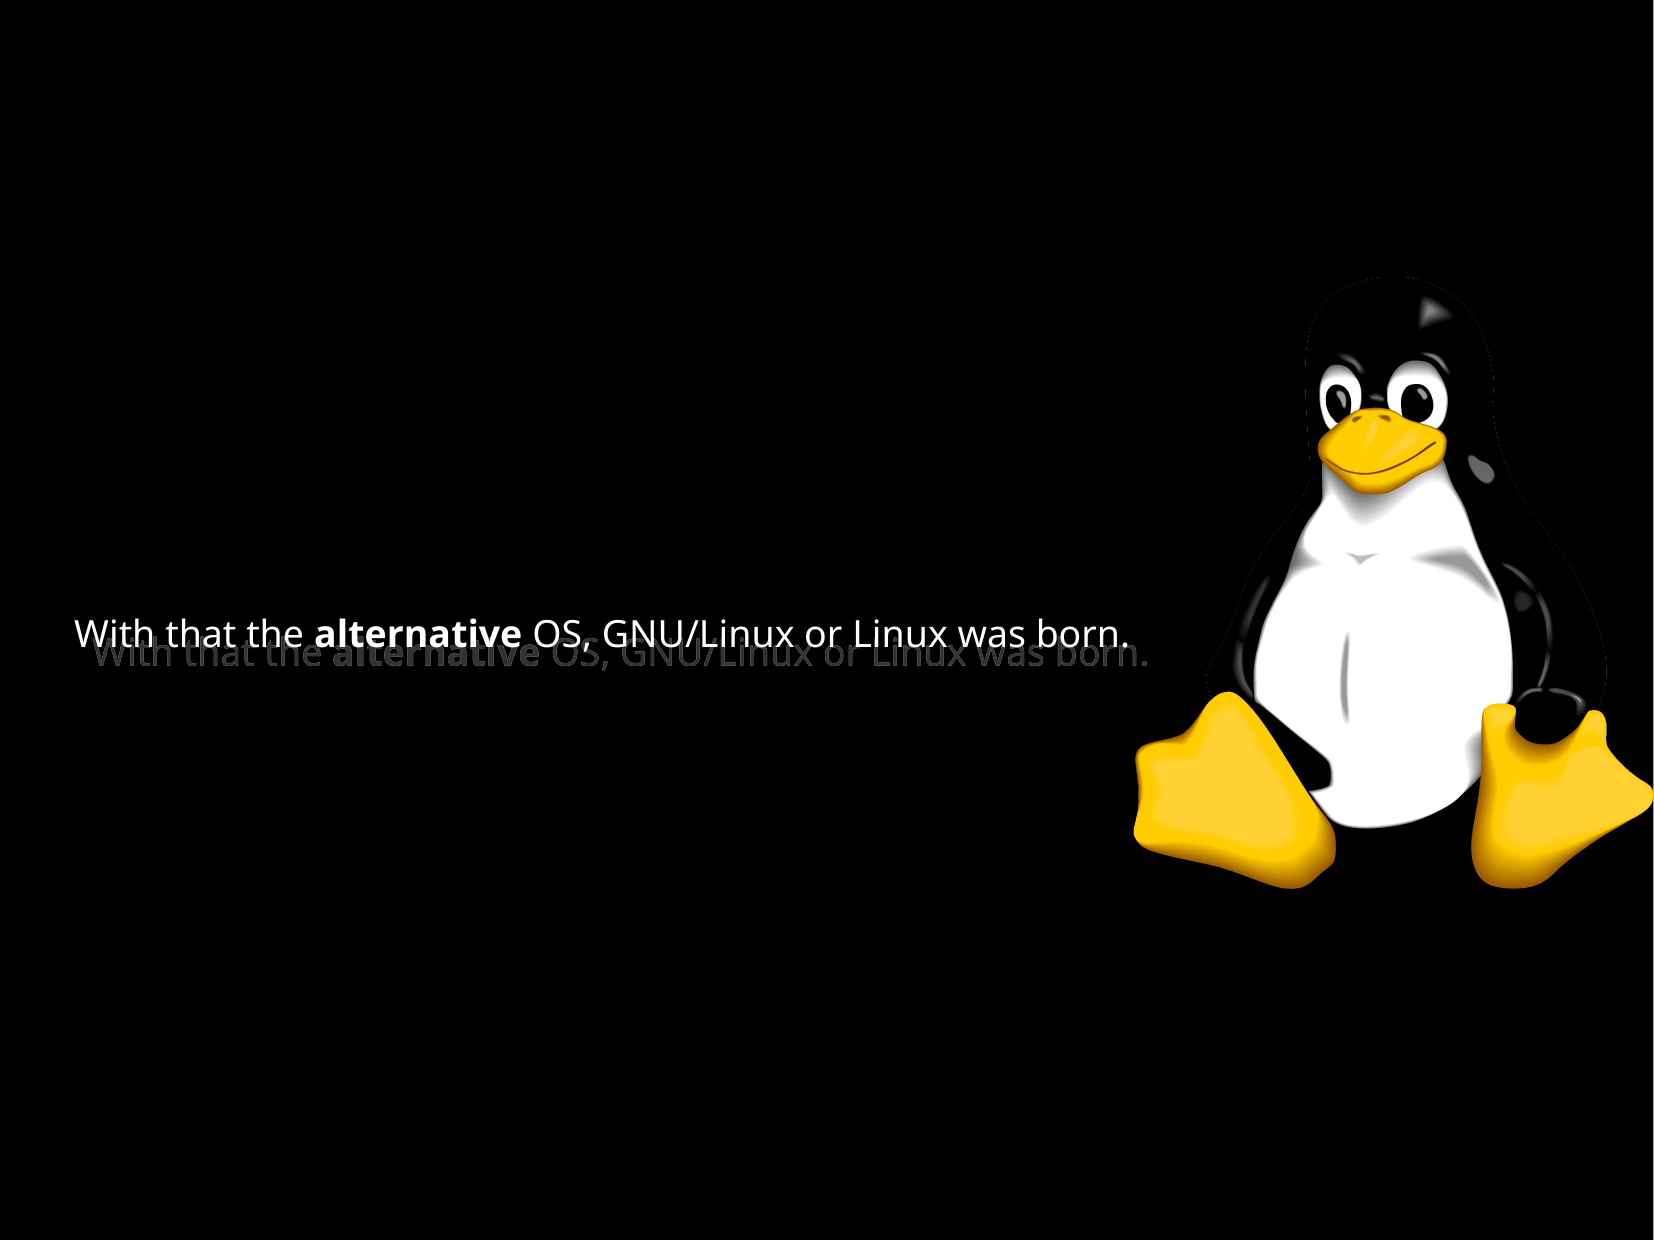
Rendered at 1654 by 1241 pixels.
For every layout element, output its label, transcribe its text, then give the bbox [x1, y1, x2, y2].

text_box With that the alternative OS, GNU/Linux or Linux was born. [59, 600, 1099, 673]
picture [1099, 276, 1654, 930]
